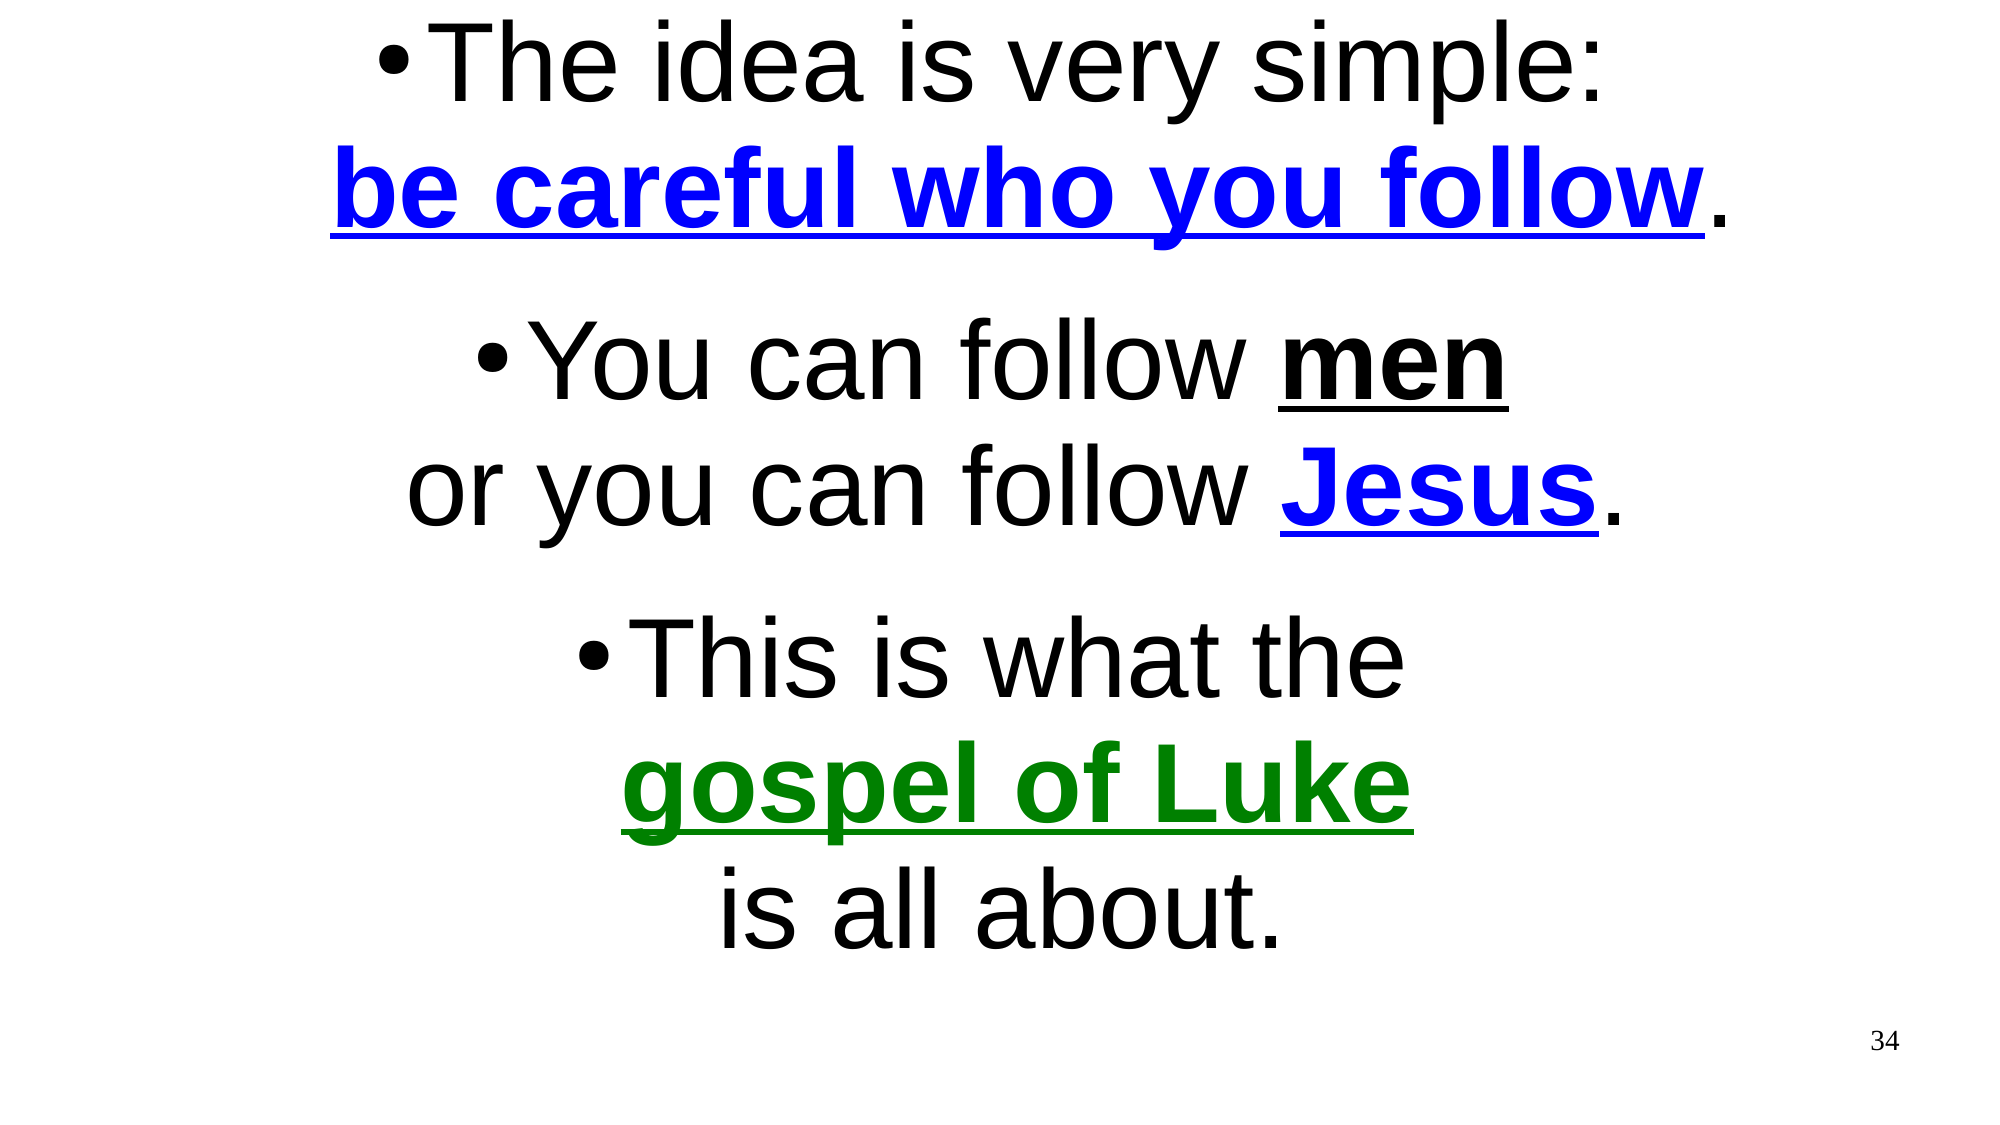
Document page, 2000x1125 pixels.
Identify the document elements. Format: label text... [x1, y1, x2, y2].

list The idea is very simple: be careful who you follow. You can follow men or you can follow Jesus. This is what the gospel of Luke is all about. [0, 0, 1996, 1123]
